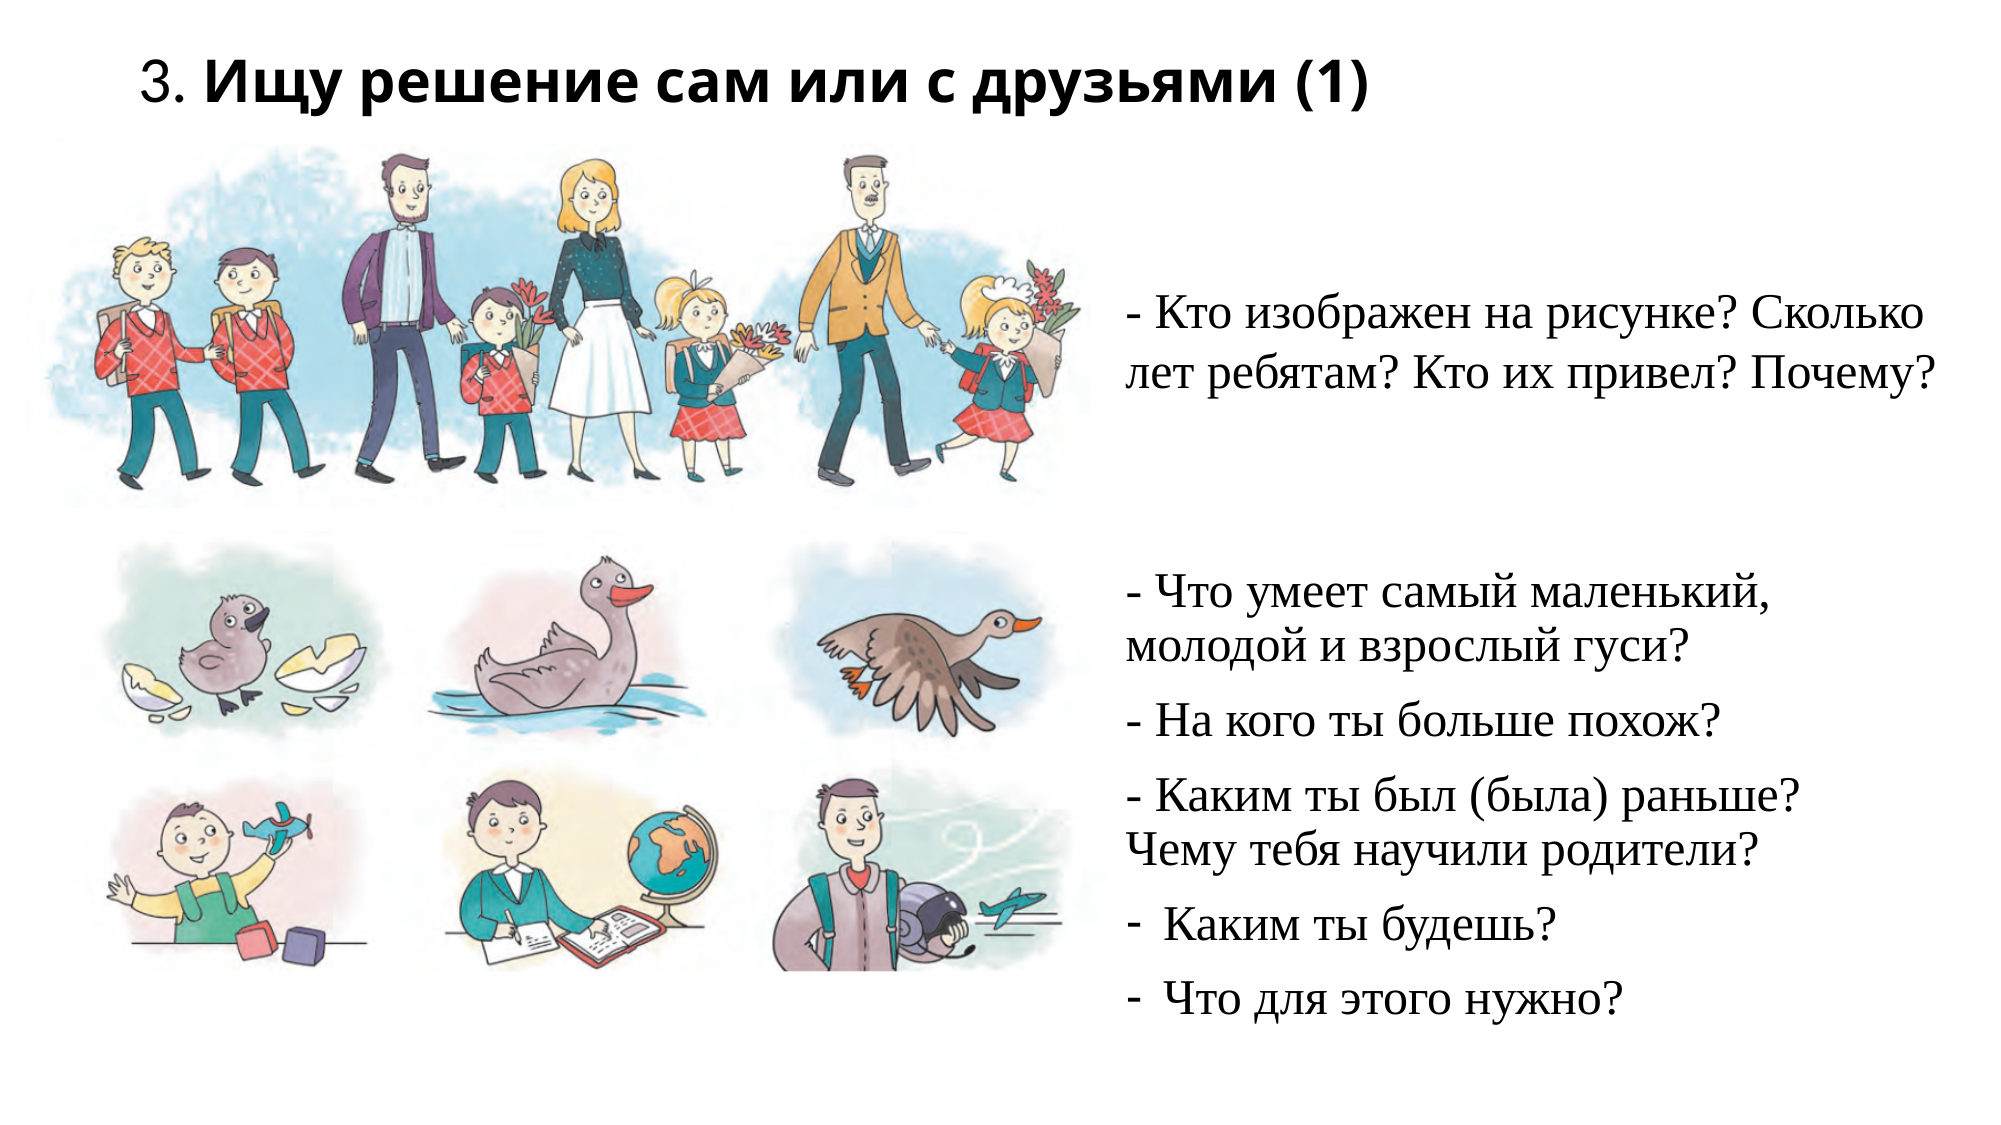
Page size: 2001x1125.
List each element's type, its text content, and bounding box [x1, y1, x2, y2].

list - Что умеет самый маленький, молодой и взрослый гуси? - На кого ты больше похож? - Каким ты был (была) раньше? Чему тебя научили родители? Каким ты будешь? Что для этого нужно? [1110, 557, 1872, 1088]
title 3. Ищу решение сам или с друзьями (1) [123, 38, 1849, 125]
text_box - Кто изображен на рисунке? Сколько лет ребятам? Кто их привел? Почему? [1110, 271, 1979, 406]
picture [48, 531, 1111, 985]
picture [0, 140, 1157, 517]
